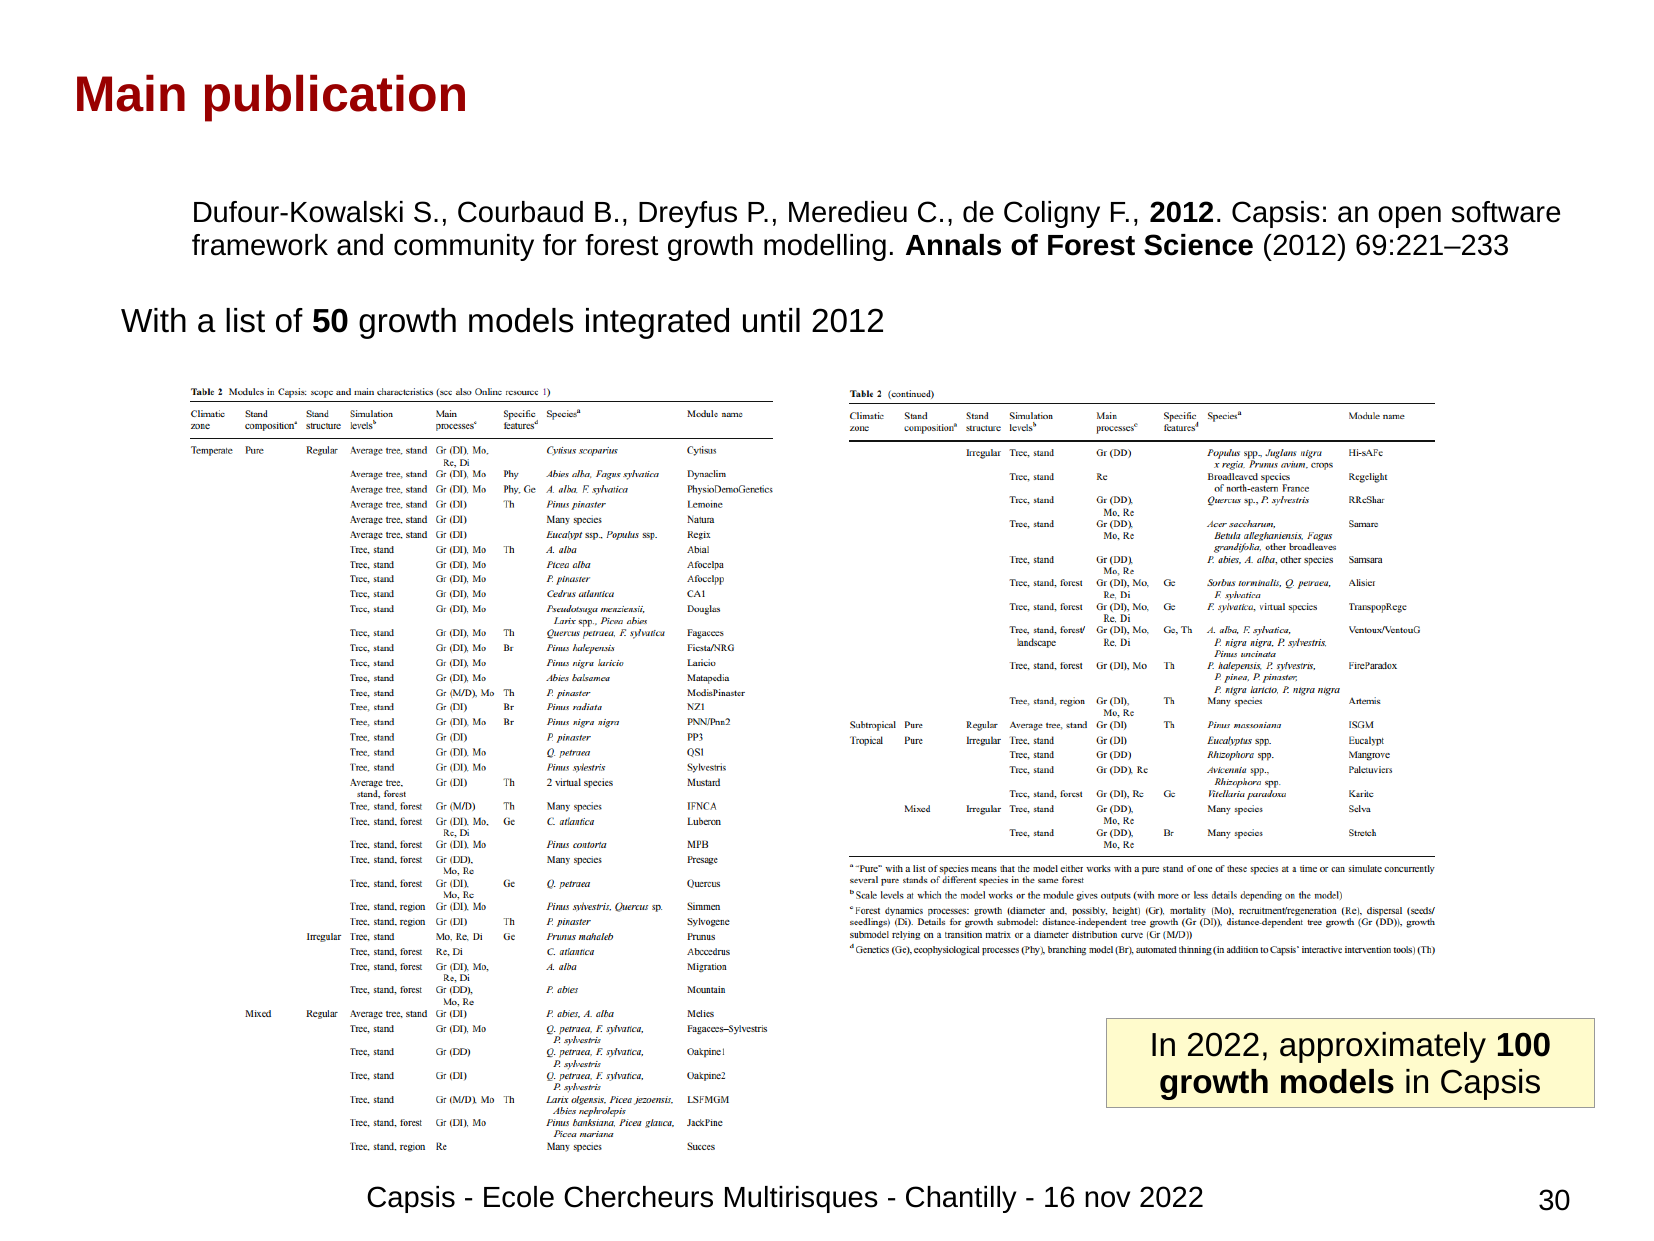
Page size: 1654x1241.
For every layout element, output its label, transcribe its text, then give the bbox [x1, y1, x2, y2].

text_box With a list of 50 growth models integrated until 2012 [106, 295, 1549, 385]
text_box In 2022, approximately 100 growth models in Capsis [1106, 1018, 1595, 1108]
text_box Dufour-Kowalski S., Courbaud B., Dreyfus P., Meredieu C., de Coligny F., 2012. Capsis: an open software framework and community for forest growth modelling. Annals of Forest Science (2012) 69:221–233 [177, 188, 1654, 270]
text_box Main publication [59, 59, 1595, 131]
picture [848, 386, 1439, 964]
picture [188, 385, 778, 1158]
